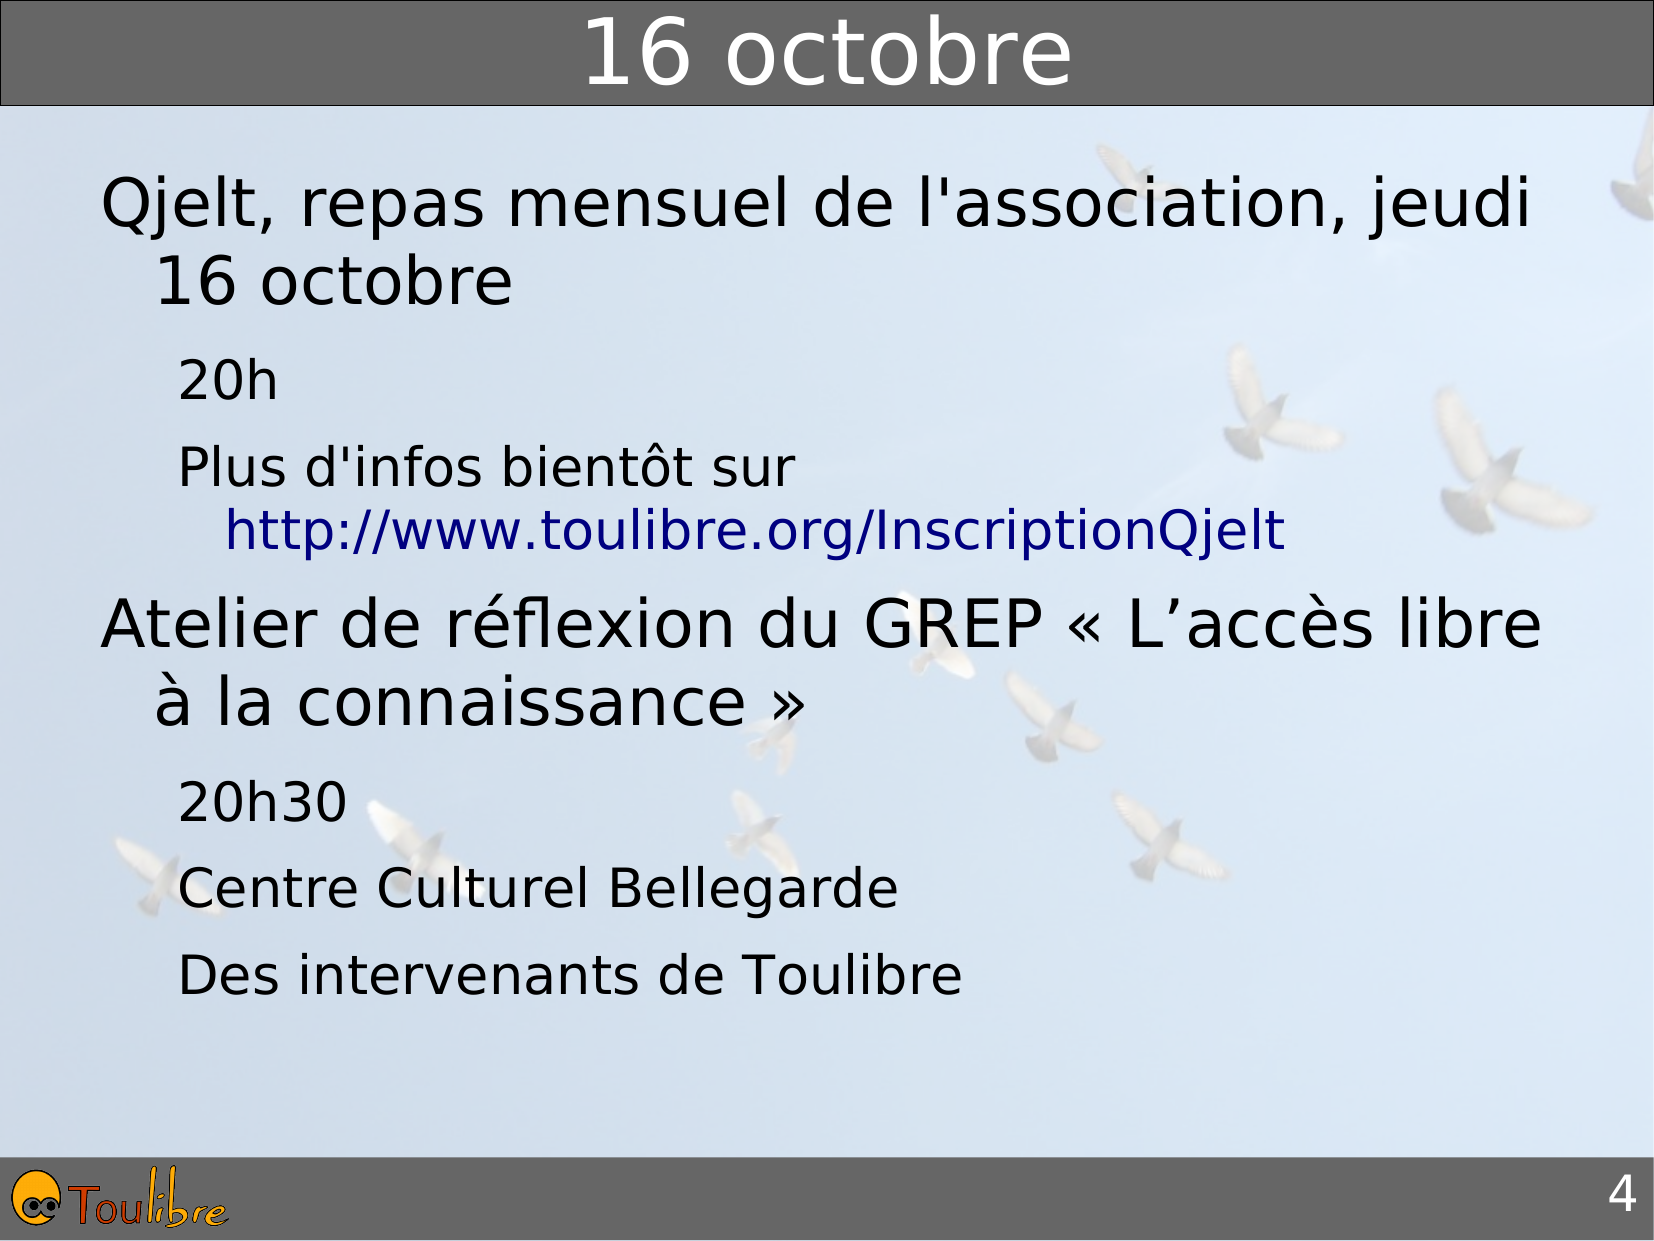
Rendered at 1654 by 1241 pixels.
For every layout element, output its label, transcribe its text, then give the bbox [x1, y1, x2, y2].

title 16 octobre [0, 0, 1654, 107]
list Qjelt, repas mensuel de l'association, jeudi 16 octobre 20h Plus d'infos bientôt sur http://www.toulibre.org/InscriptionQjelt Atelier de réflexion du GREP « L’accès libre à la connaissance » 20h30 Centre Culturel Bellegarde Des intervenants de Toulibre [82, 164, 1571, 1112]
picture [11, 1165, 229, 1228]
